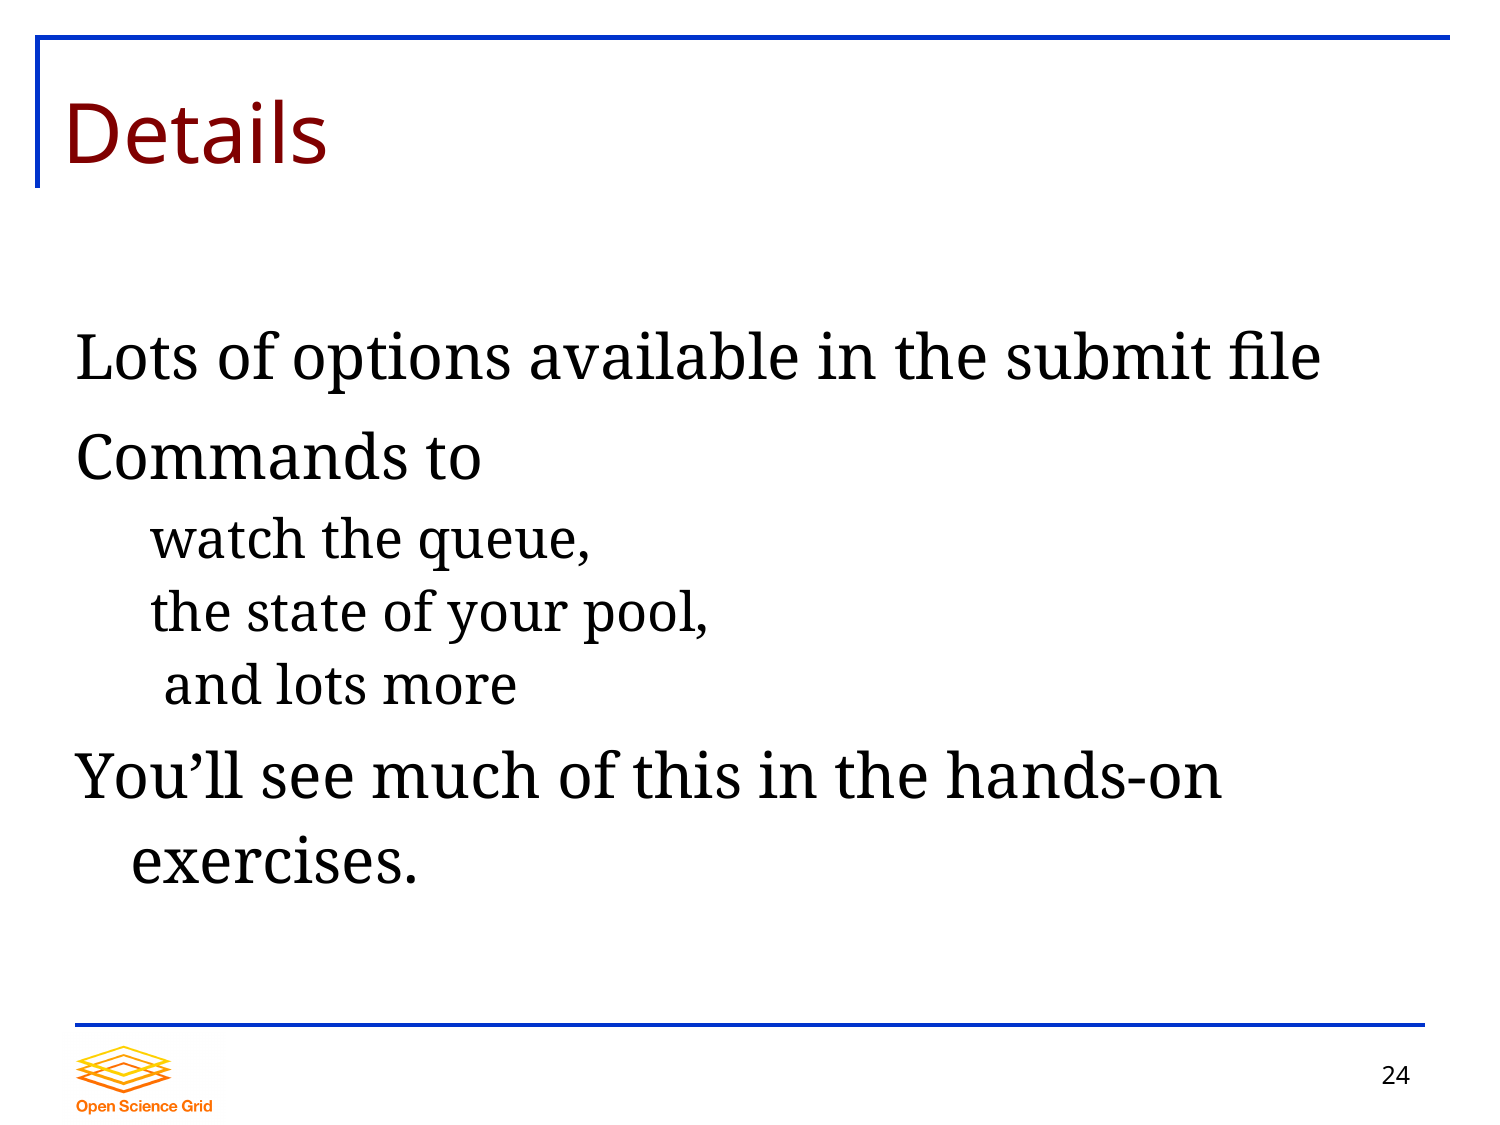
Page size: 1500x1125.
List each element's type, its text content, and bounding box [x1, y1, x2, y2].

picture [62, 1032, 226, 1125]
title Details [62, 71, 1451, 191]
list Lots of options available in the submit file Commands to watch the queue, the state of your pool, and lots more You’ll see much of this in the hands-on exercises. [75, 312, 1424, 1006]
